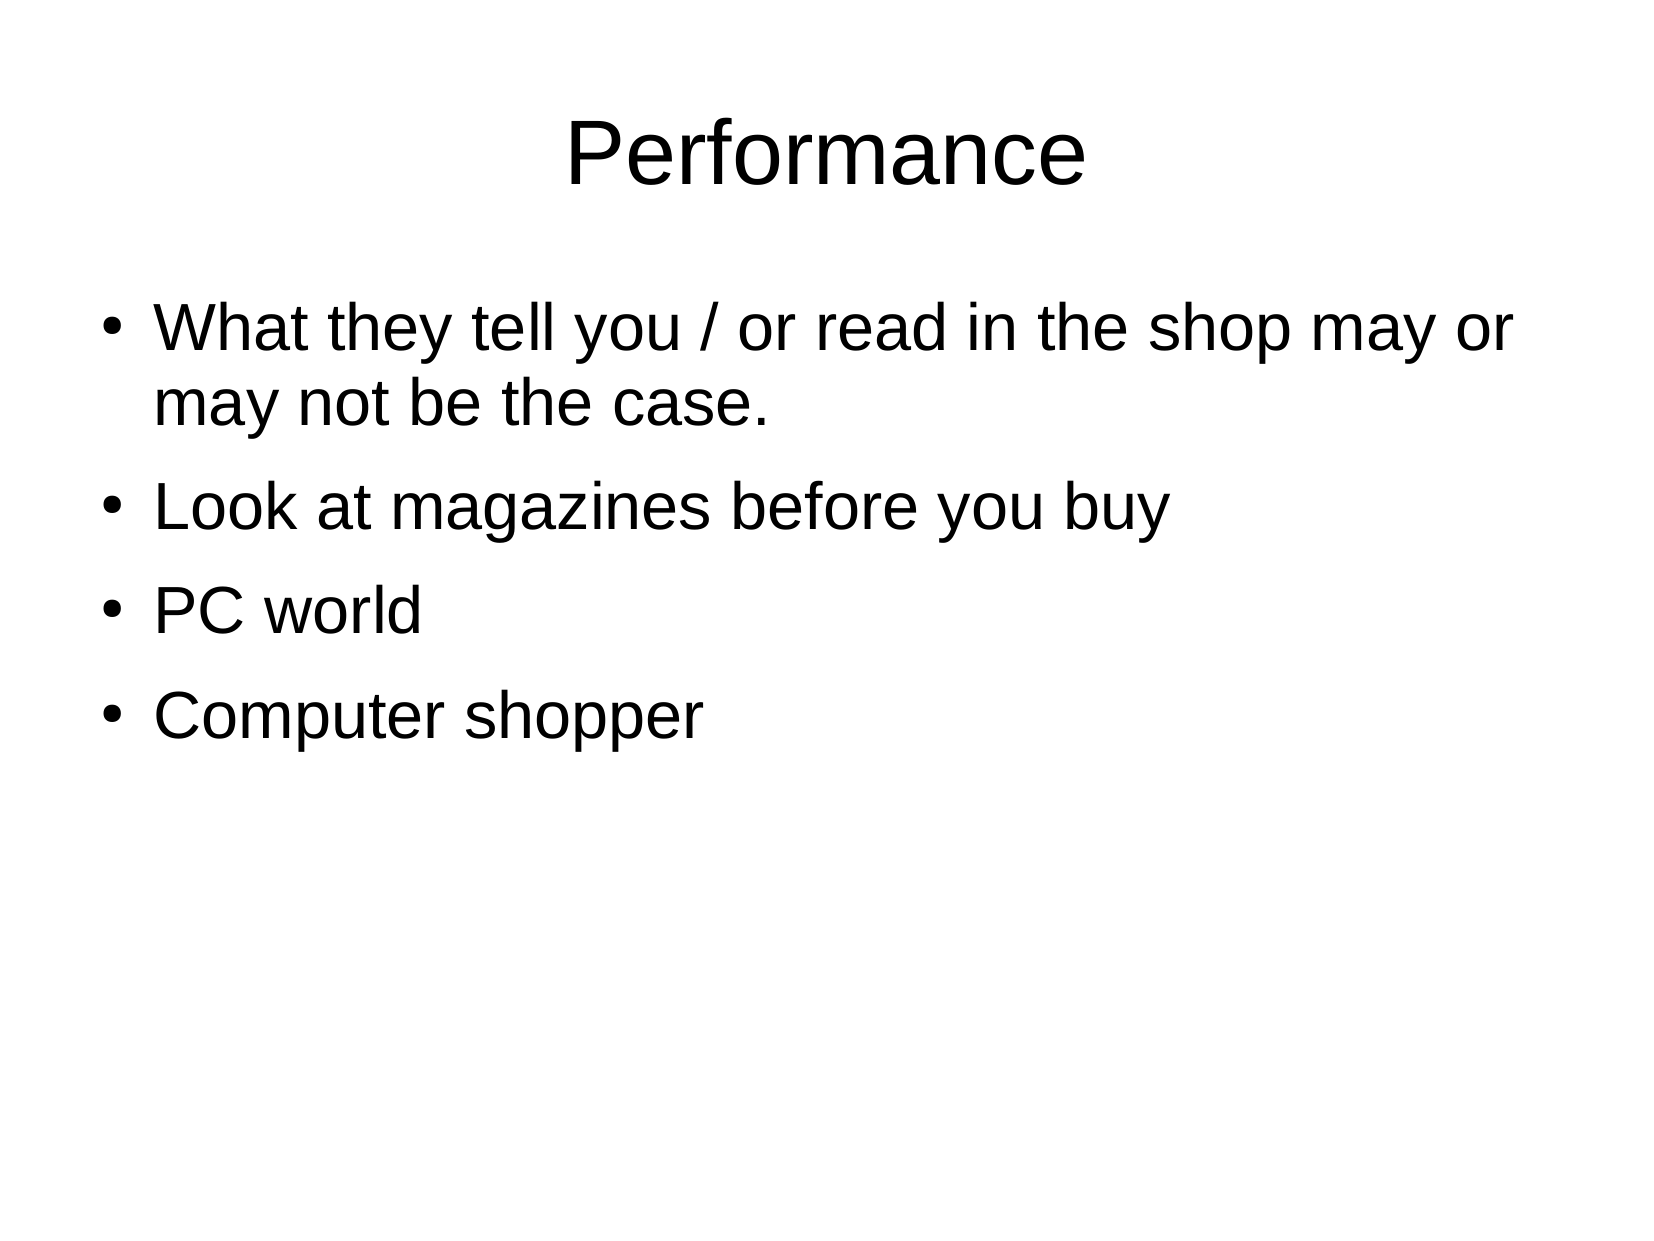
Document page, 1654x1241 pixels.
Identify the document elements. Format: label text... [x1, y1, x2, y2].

list What they tell you / or read in the shop may or may not be the case. Look at magazines before you buy PC world Computer shopper [82, 290, 1571, 1109]
title Performance [82, 56, 1571, 250]
